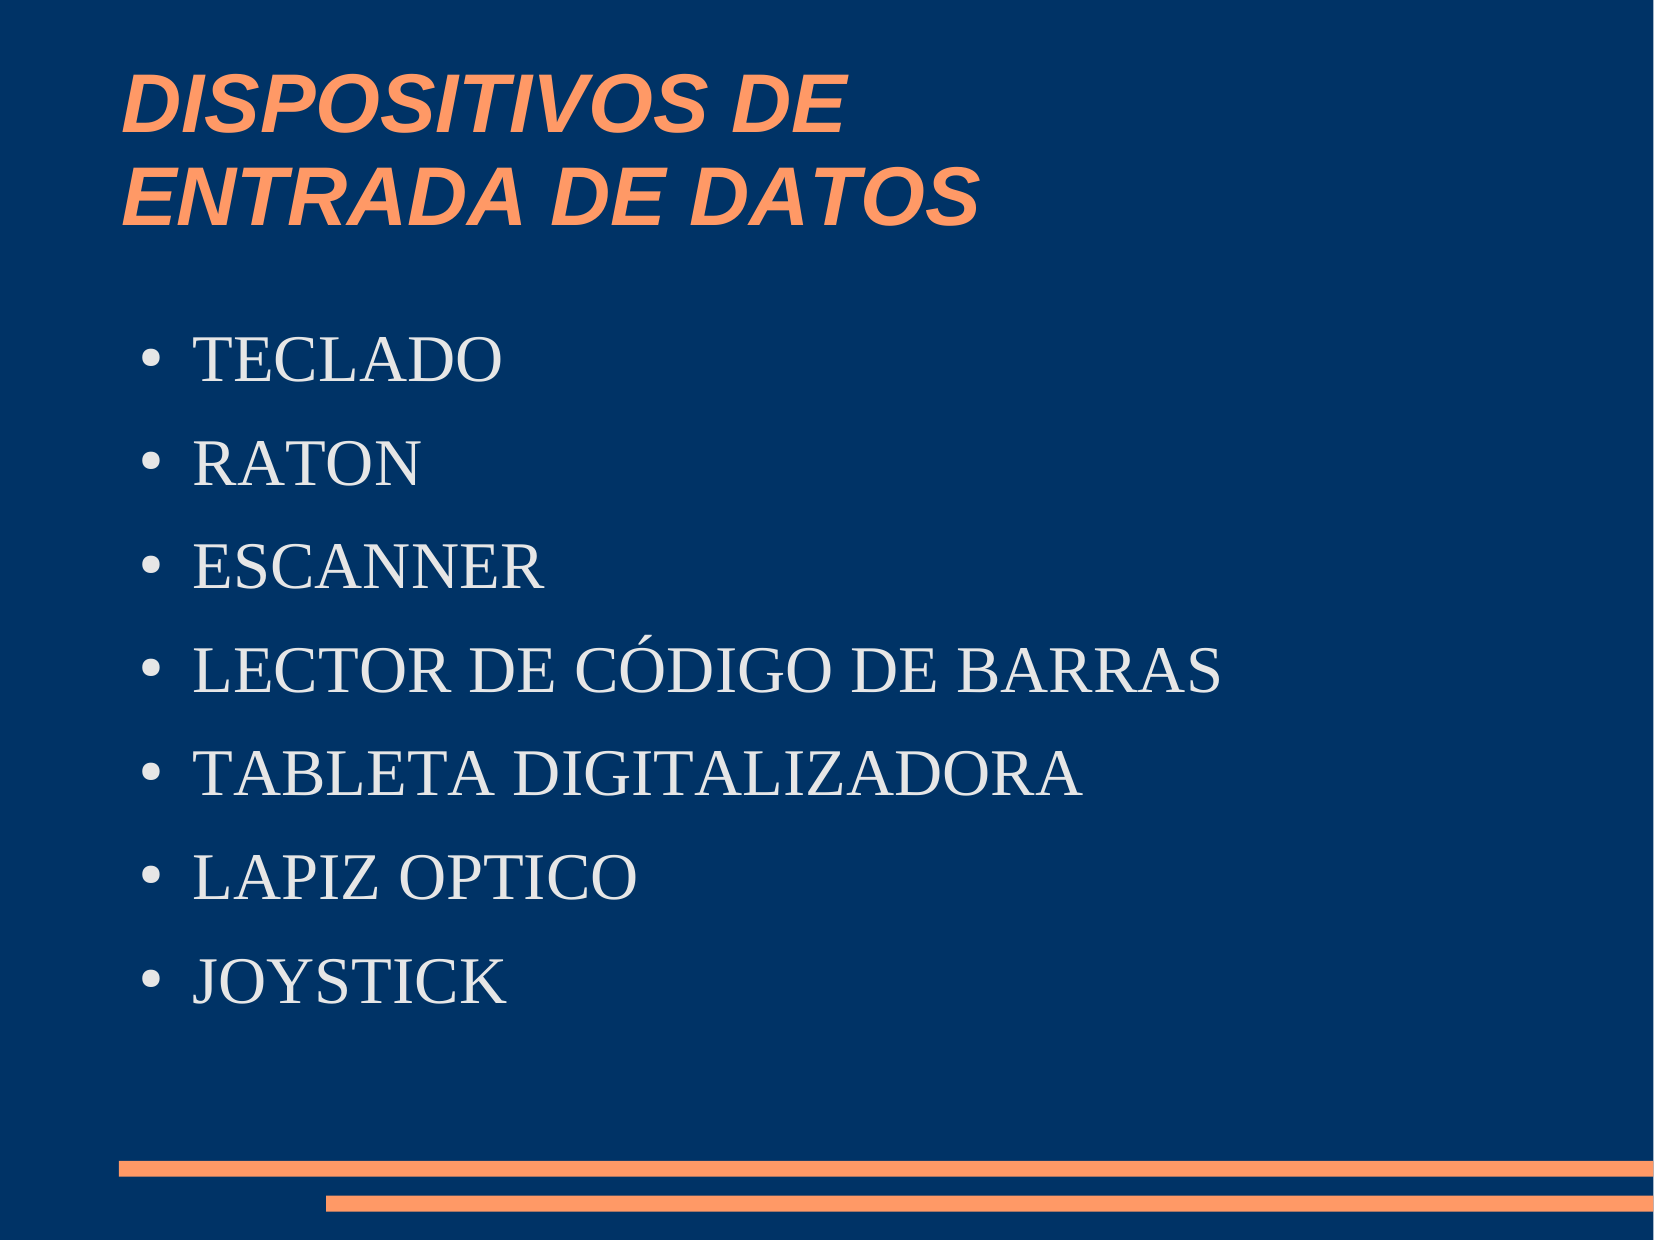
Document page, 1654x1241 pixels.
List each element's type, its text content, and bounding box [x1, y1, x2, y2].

list TECLADO RATON ESCANNER LECTOR DE CÓDIGO DE BARRAS TABLETA DIGITALIZADORA LAPIZ OPTICO JOYSTICK [121, 322, 1561, 1132]
title DISPOSITIVOS DE ENTRADA DE DATOS [121, 44, 1534, 256]
